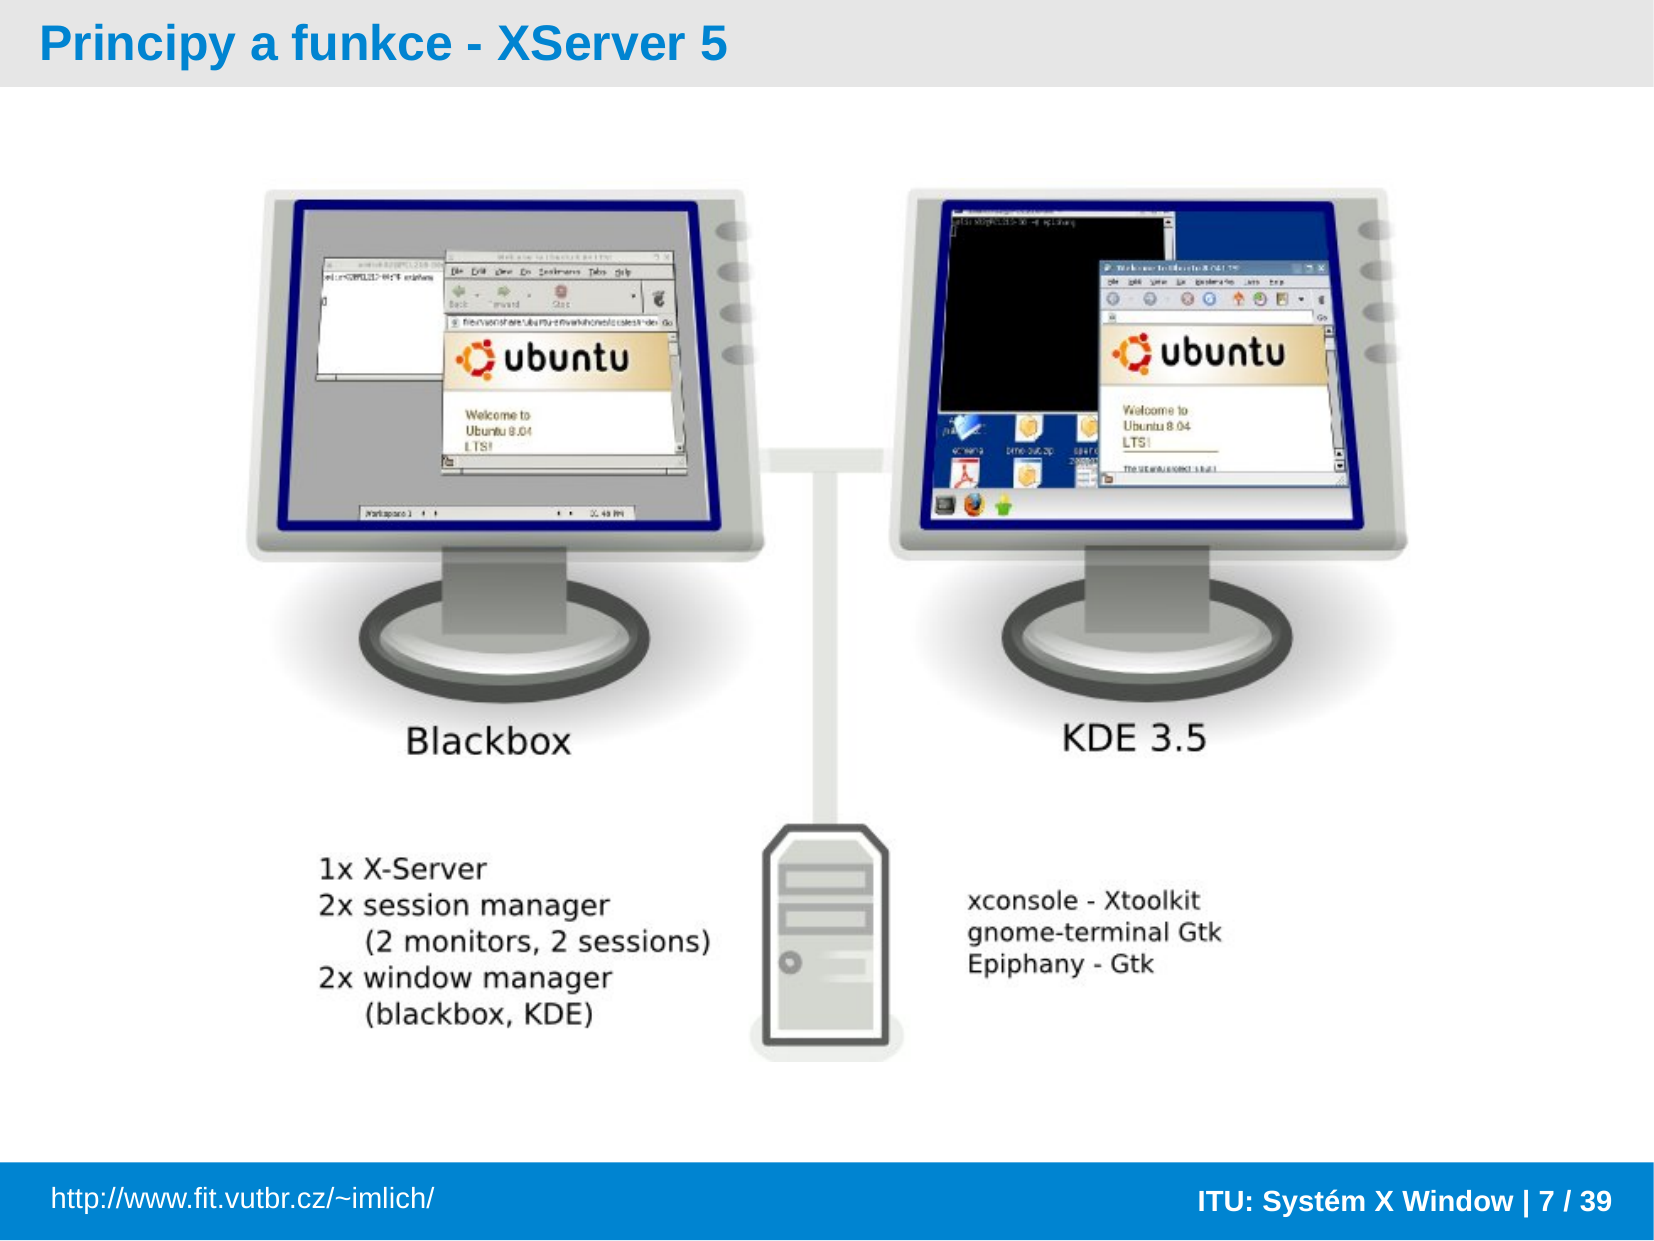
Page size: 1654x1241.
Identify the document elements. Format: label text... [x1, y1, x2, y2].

picture [236, 178, 1417, 1062]
title Principy a funkce - XServer 5 [39, 0, 1615, 96]
